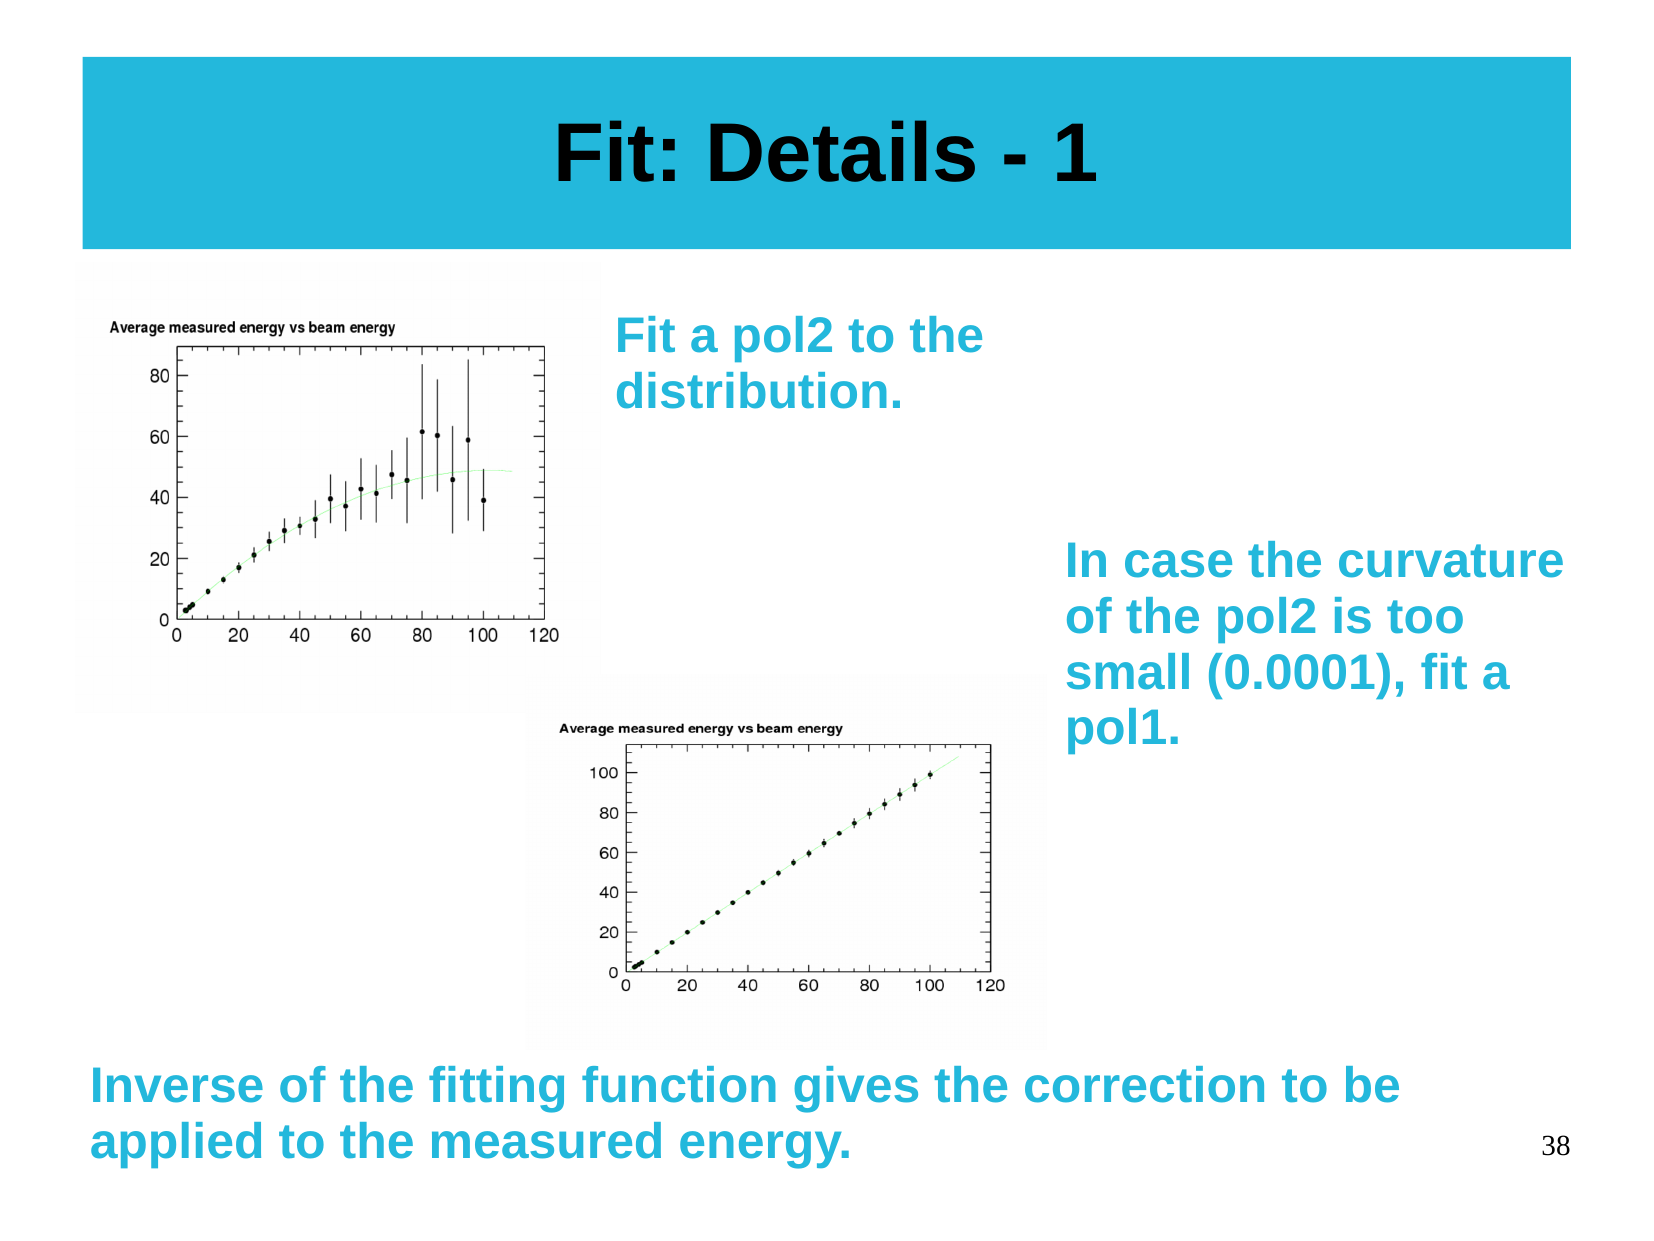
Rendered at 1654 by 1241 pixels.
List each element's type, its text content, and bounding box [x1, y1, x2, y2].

title Fit: Details - 1 [82, 56, 1571, 250]
text_box In case the curvature of the pol2 is too small (0.0001), fit a pol1. [1050, 525, 1613, 708]
text_box Fit a pol2 to the distribution. [600, 300, 1163, 451]
text_box Inverse of the fitting function gives the correction to be applied to the measured energy. [75, 1050, 1426, 1201]
picture [75, 262, 1047, 1050]
